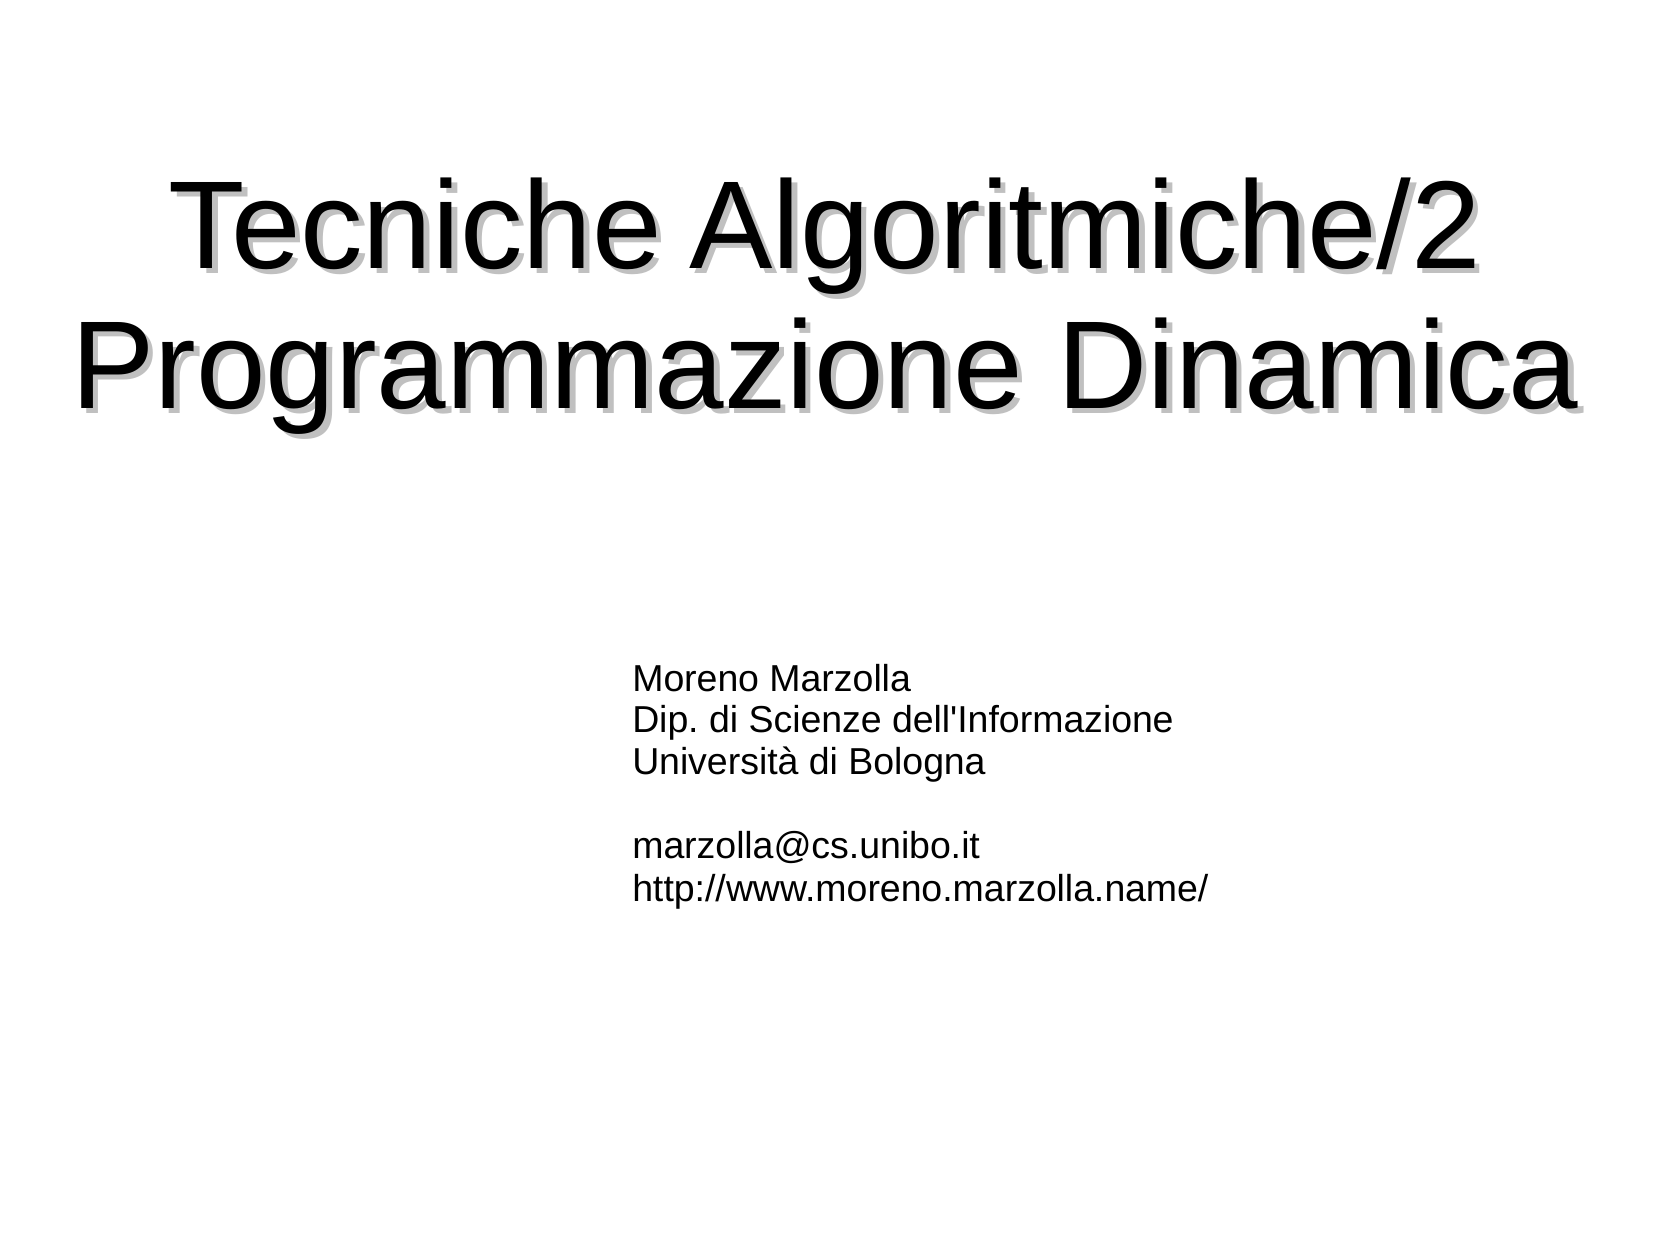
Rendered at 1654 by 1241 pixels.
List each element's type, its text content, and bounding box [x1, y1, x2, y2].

text_box Moreno Marzolla Dip. di Scienze dell'Informazione Università di Bologna marzolla@cs.unibo.it http://www.moreno.marzolla.name/ [617, 649, 1388, 1003]
text_box Tecniche Algoritmiche/2 Programmazione Dinamica [37, 147, 1613, 443]
